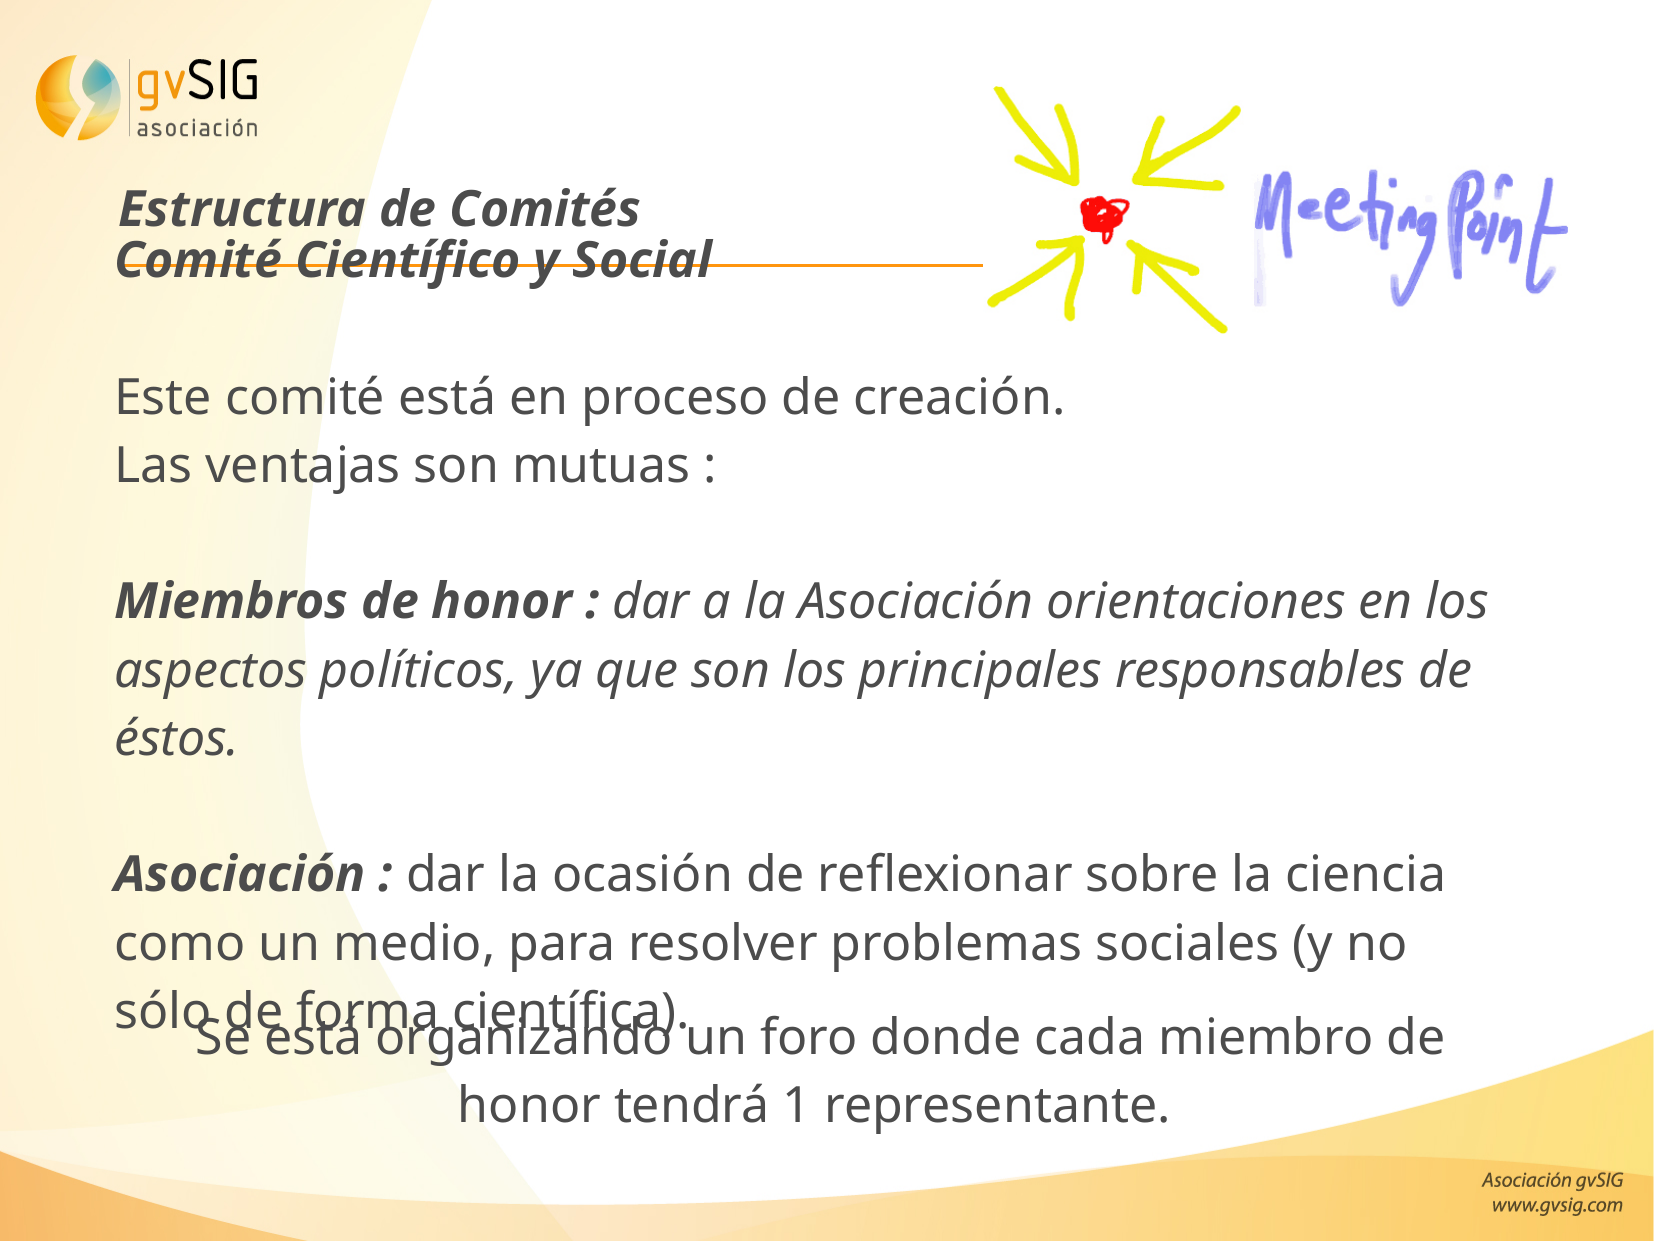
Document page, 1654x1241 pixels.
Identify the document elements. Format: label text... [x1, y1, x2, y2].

text_box Comité Científico y Social Este comité está en proceso de creación. Las ventajas son mutuas : Miembros de honor : dar a la Asociación orientaciones en los aspectos políticos, ya que son los principales responsables de éstos. Asociación : dar la ocasión de reflexionar sobre la ciencia como un medio, para resolver problemas sociales (y no sólo de forma científica). [114, 284, 1491, 984]
text_box Estructura de Comités [118, 178, 773, 237]
text_box Se está organizando un foro donde cada miembro de honor tendrá 1 representante. [121, 1010, 1521, 1128]
picture [0, 0, 1654, 1241]
